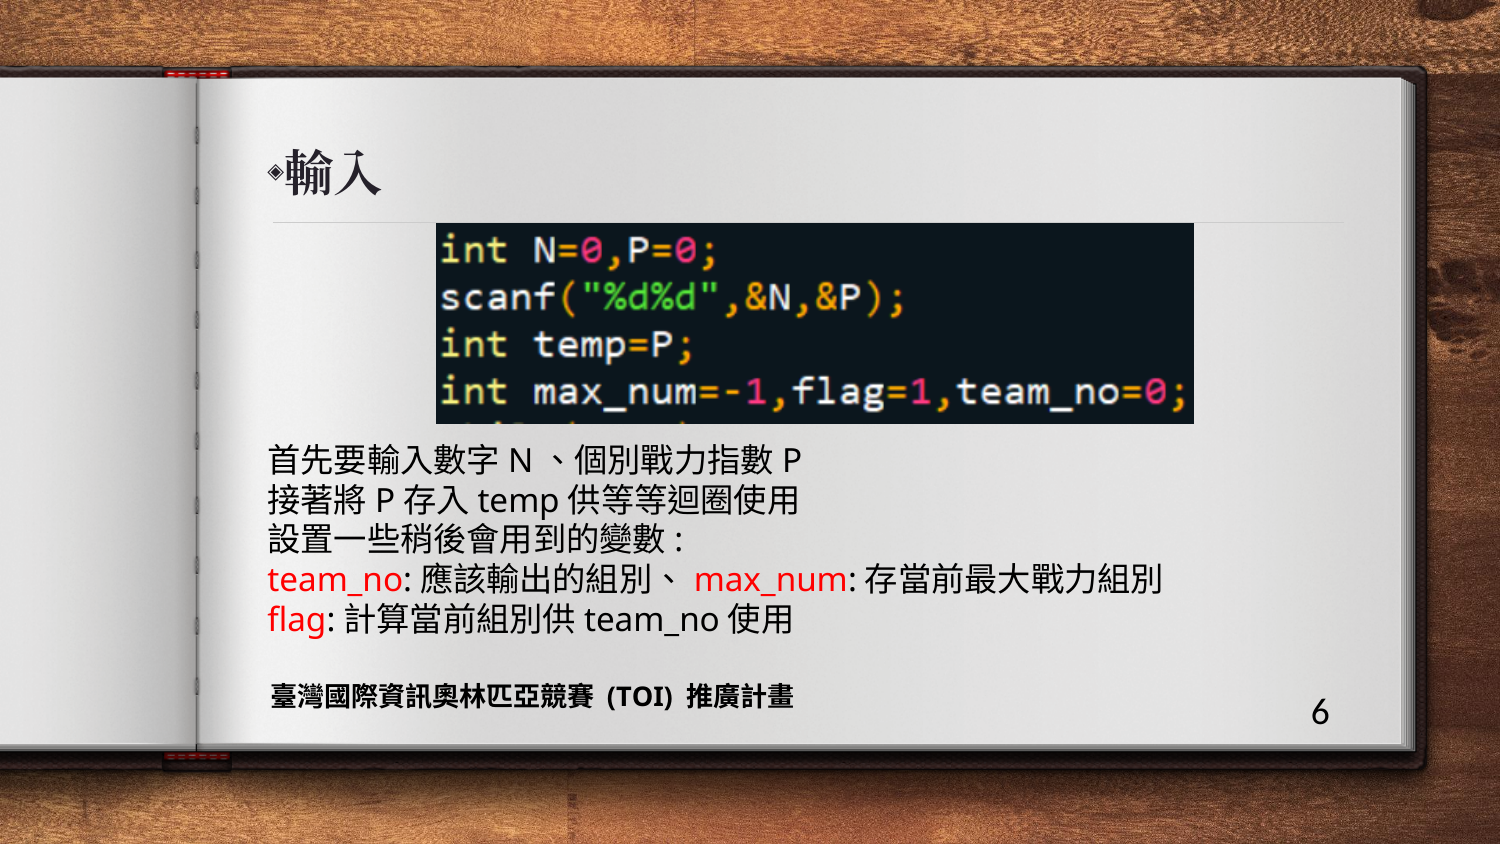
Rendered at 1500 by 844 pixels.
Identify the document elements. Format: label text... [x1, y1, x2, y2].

text_box [1295, 672, 1386, 737]
list 輸入 [252, 126, 1194, 216]
text_box 首先要輸入數字N、個別戰力指數P 接著將P存入temp供等等迴圈使用 設置一些稍後會用到的變數: team_no:應該輸出的組別、max_num:存當前最大戰力組別 flag:計算當前組別供team_no使用 [252, 431, 1278, 649]
picture [436, 223, 1194, 424]
